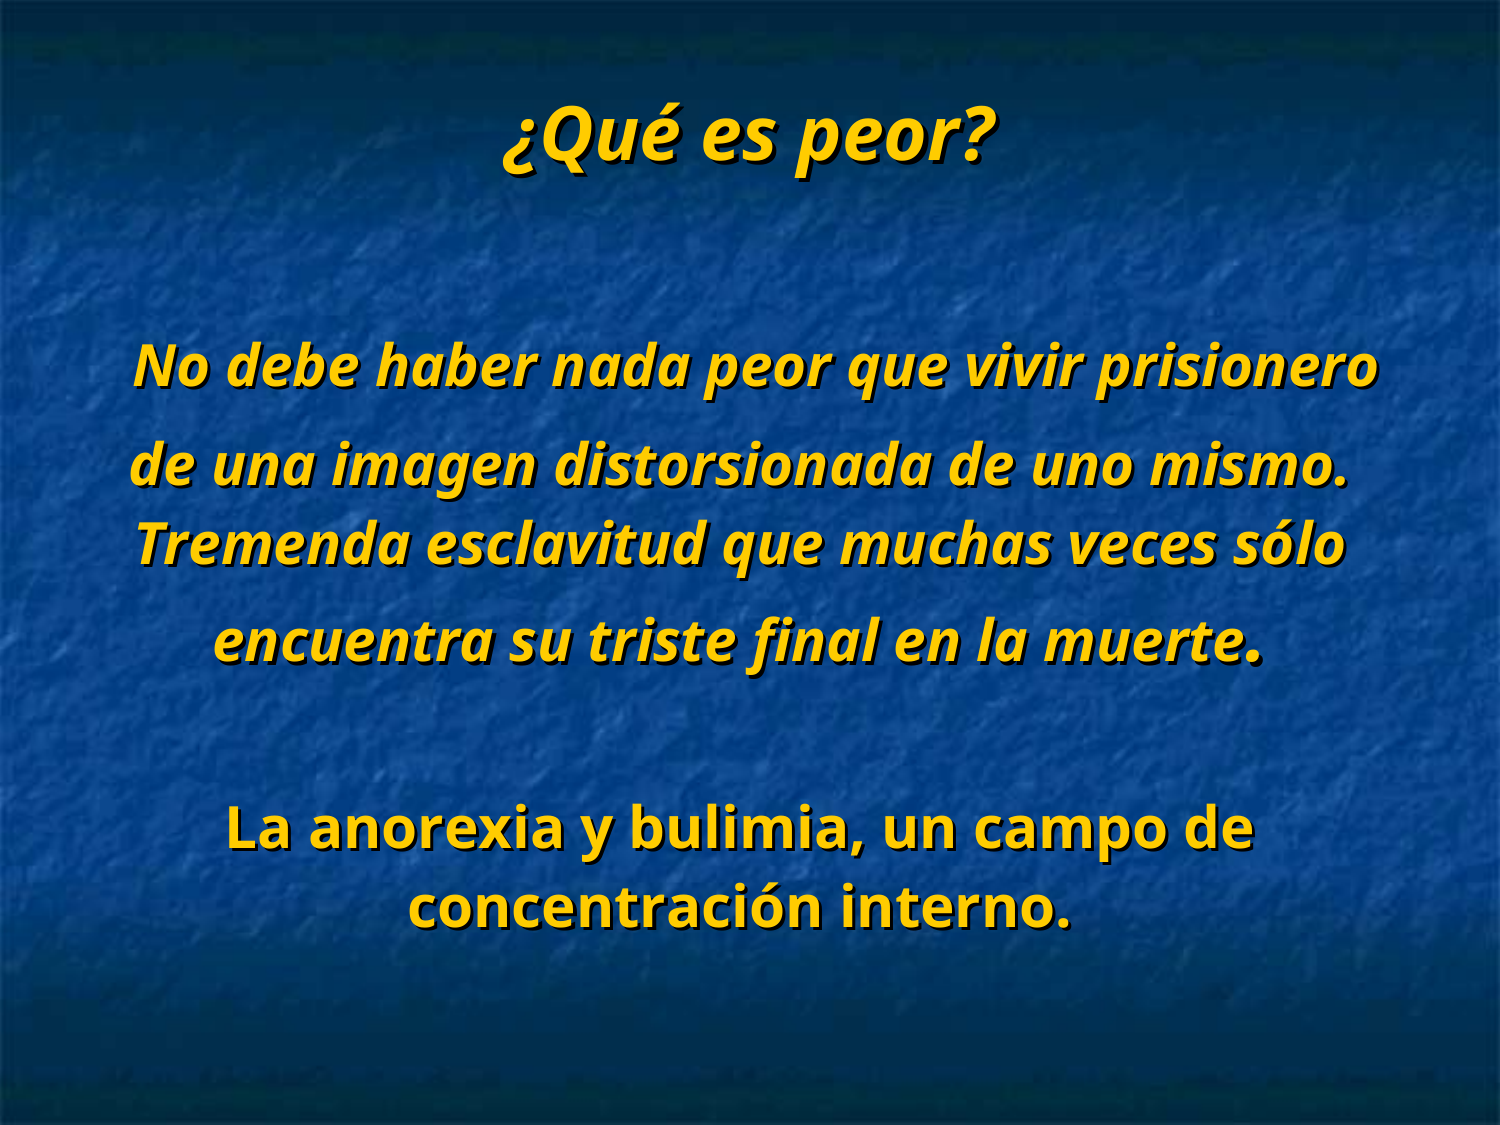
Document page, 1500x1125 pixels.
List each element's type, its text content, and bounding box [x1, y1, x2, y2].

text_box ¿Qué es peor? [419, 78, 1081, 184]
picture [0, 0, 1500, 1125]
title No debe haber nada peor que vivir prisionero de una imagen distorsionada de uno mismo. Tremenda esclavitud que muchas veces sólo encuentra su triste final en la muerte. La anorexia y bulimia, un campo de concentración interno. [64, 255, 1415, 1021]
